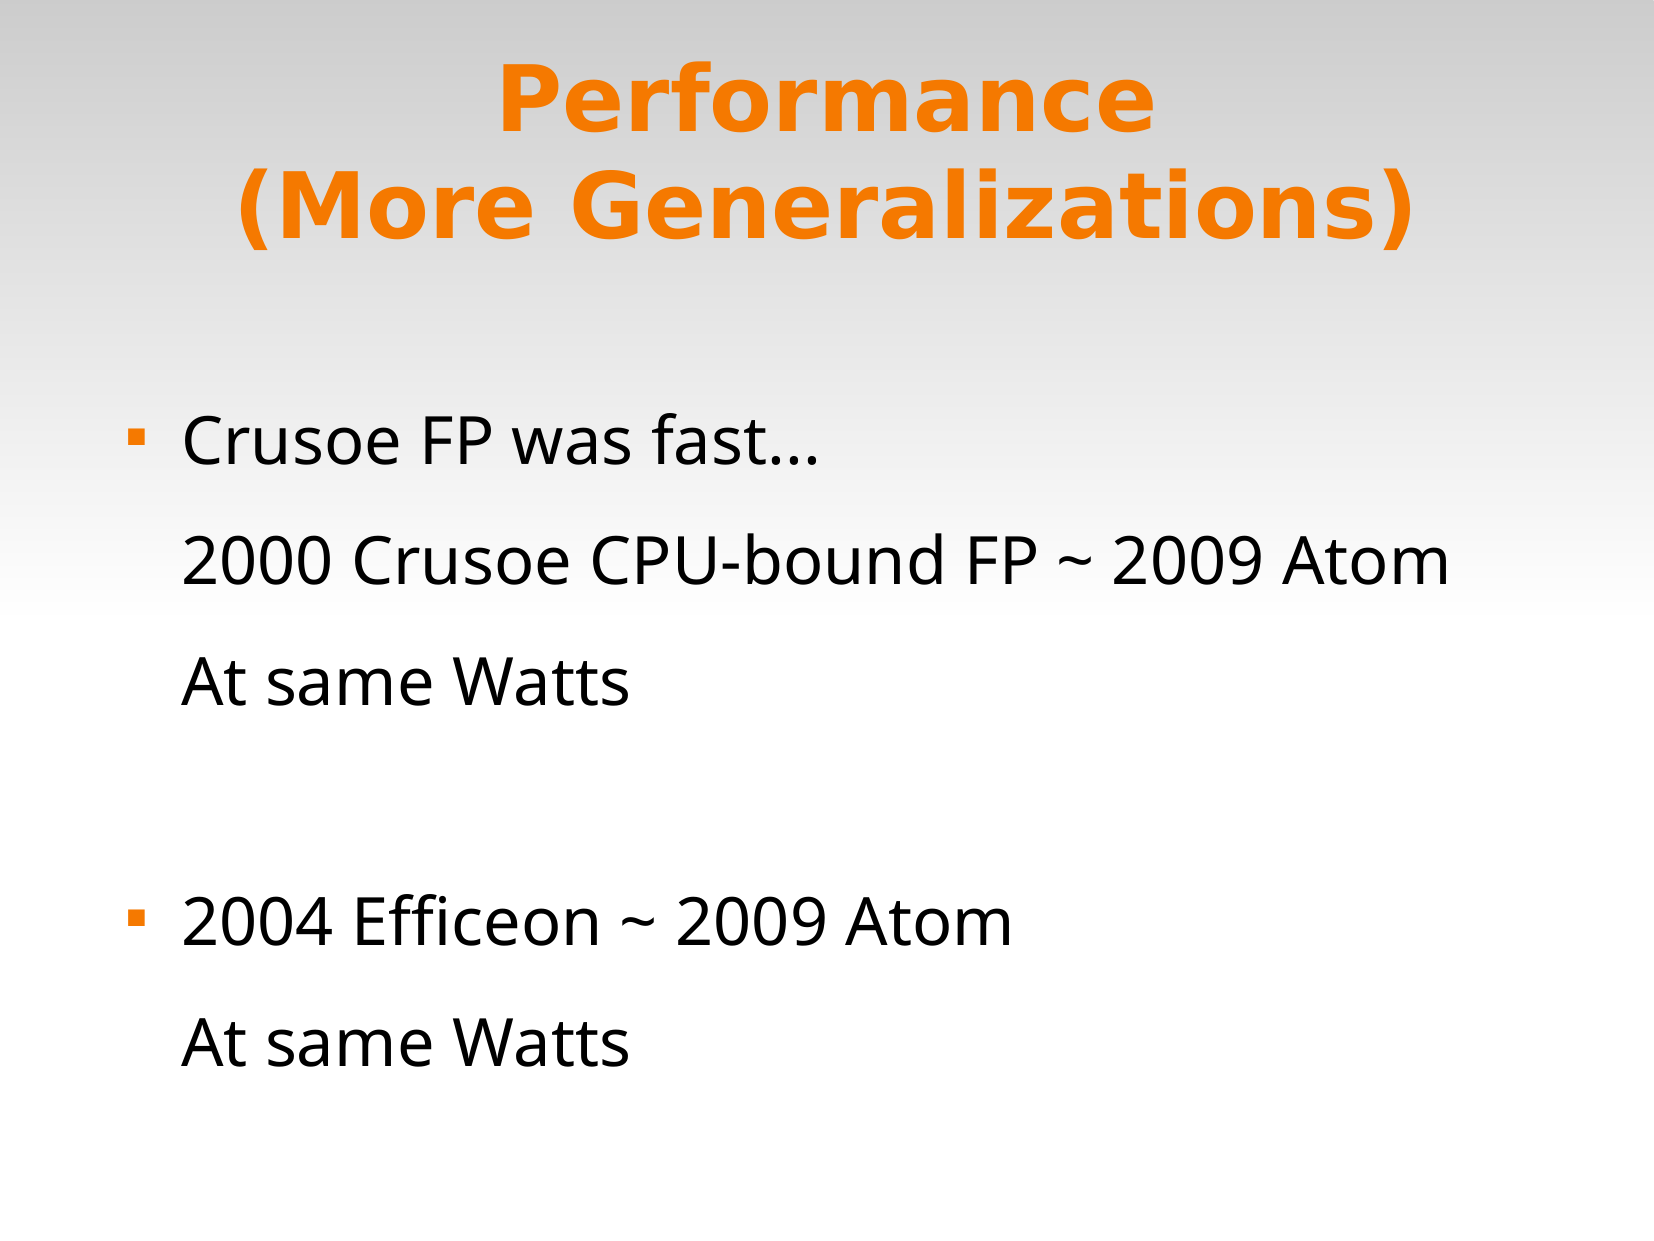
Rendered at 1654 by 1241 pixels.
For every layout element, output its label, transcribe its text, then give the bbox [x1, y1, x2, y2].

list Crusoe FP was fast... 2000 Crusoe CPU-bound FP ~ 2009 Atom At same Watts 2004 Efficeon ~ 2009 Atom At same Watts [92, 393, 1581, 1079]
title Performance (More Generalizations) [82, 45, 1571, 261]
